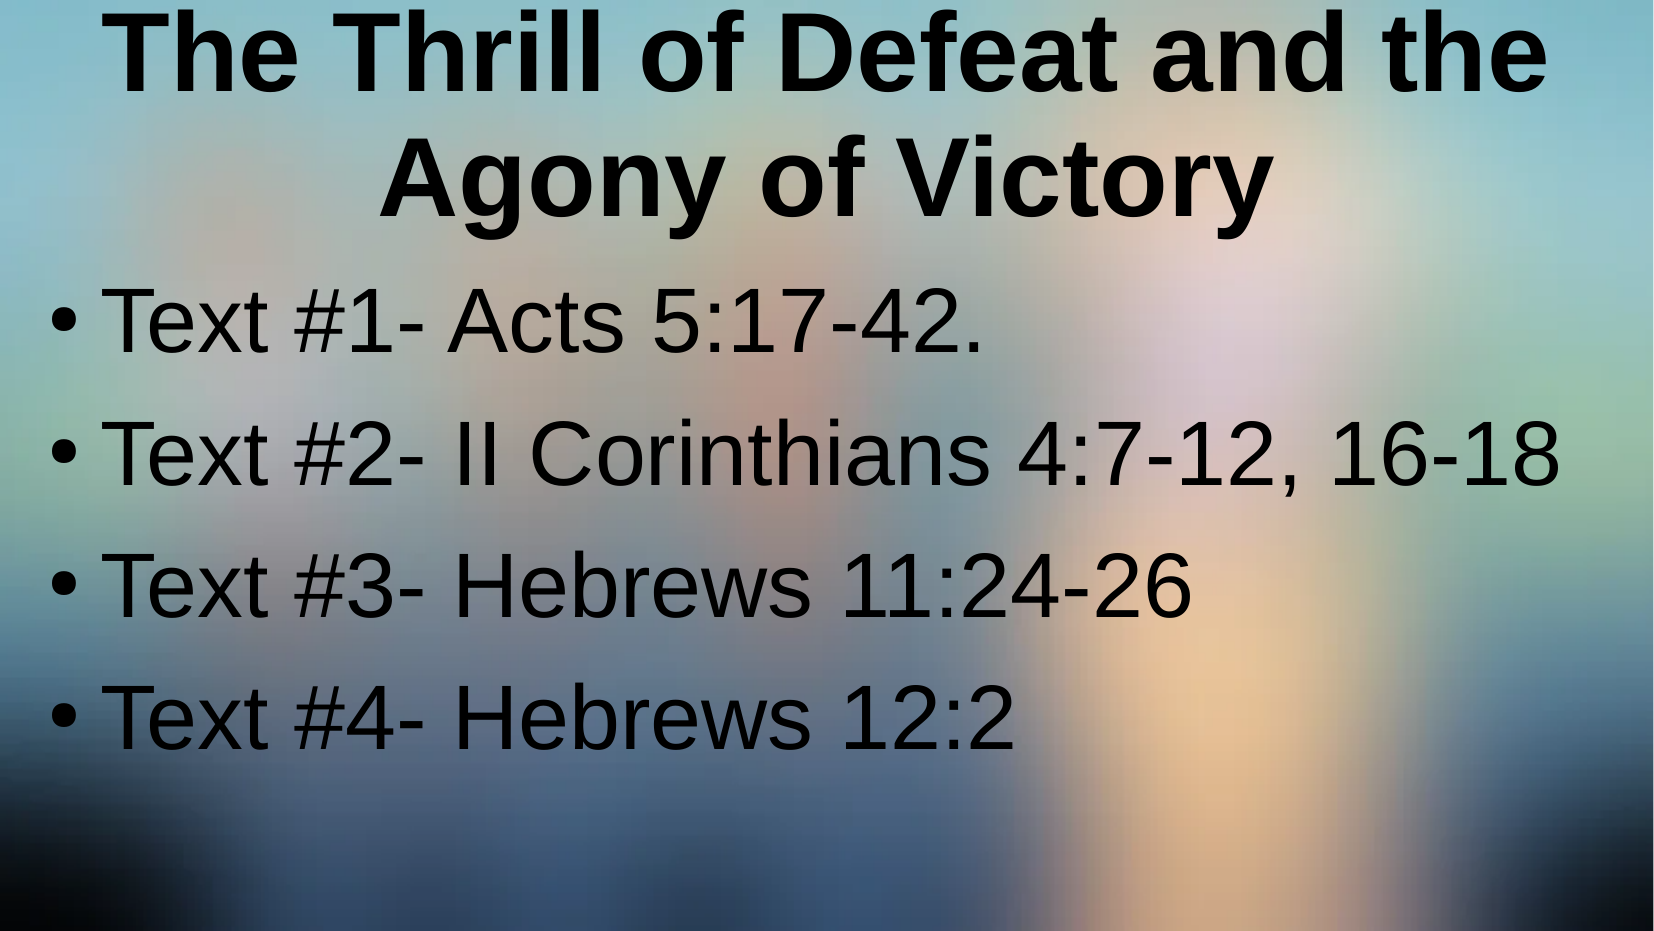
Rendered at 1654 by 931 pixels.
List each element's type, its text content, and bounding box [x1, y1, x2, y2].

title The Thrill of Defeat and the Agony of Victory [82, 0, 1571, 241]
list Text #1- Acts 5:17-42. Text #2- II Corinthians 4:7-12, 16-18 Text #3- Hebrews 11:24-26 Text #4- Hebrews 12:2 [30, 270, 1636, 916]
picture [0, 0, 1654, 931]
